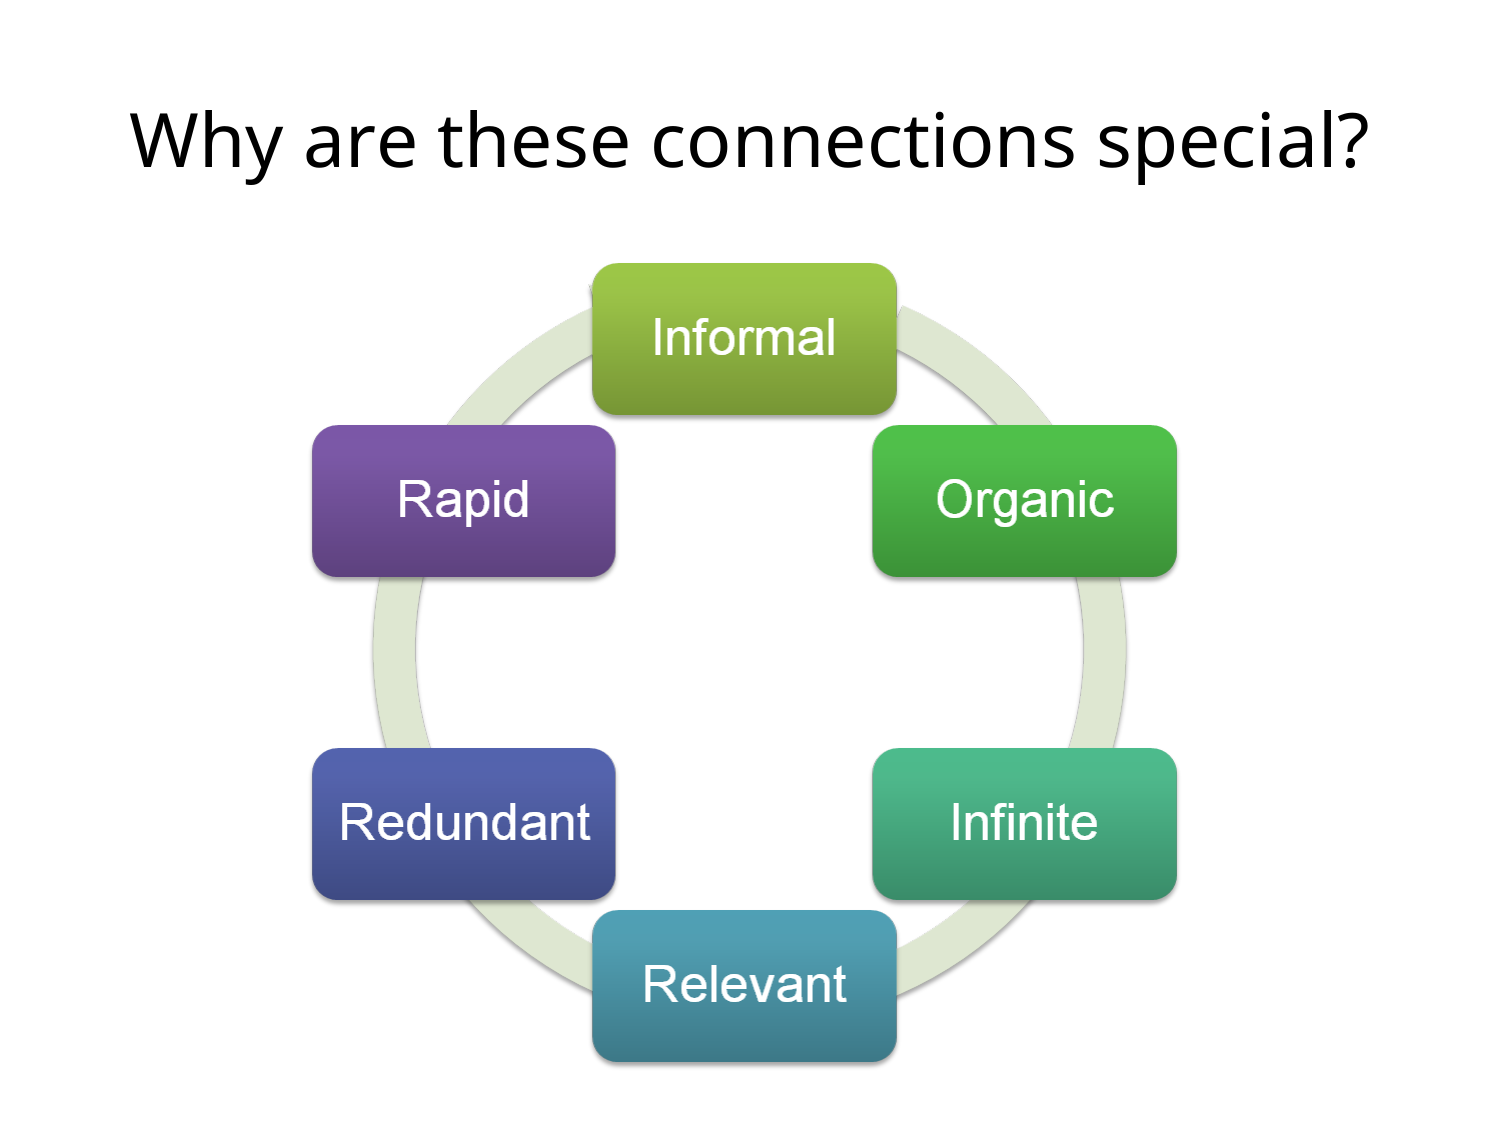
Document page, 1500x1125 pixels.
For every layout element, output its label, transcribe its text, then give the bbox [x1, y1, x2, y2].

picture [62, 259, 1427, 1074]
text_box Why are these connections special? [0, 45, 1500, 233]
